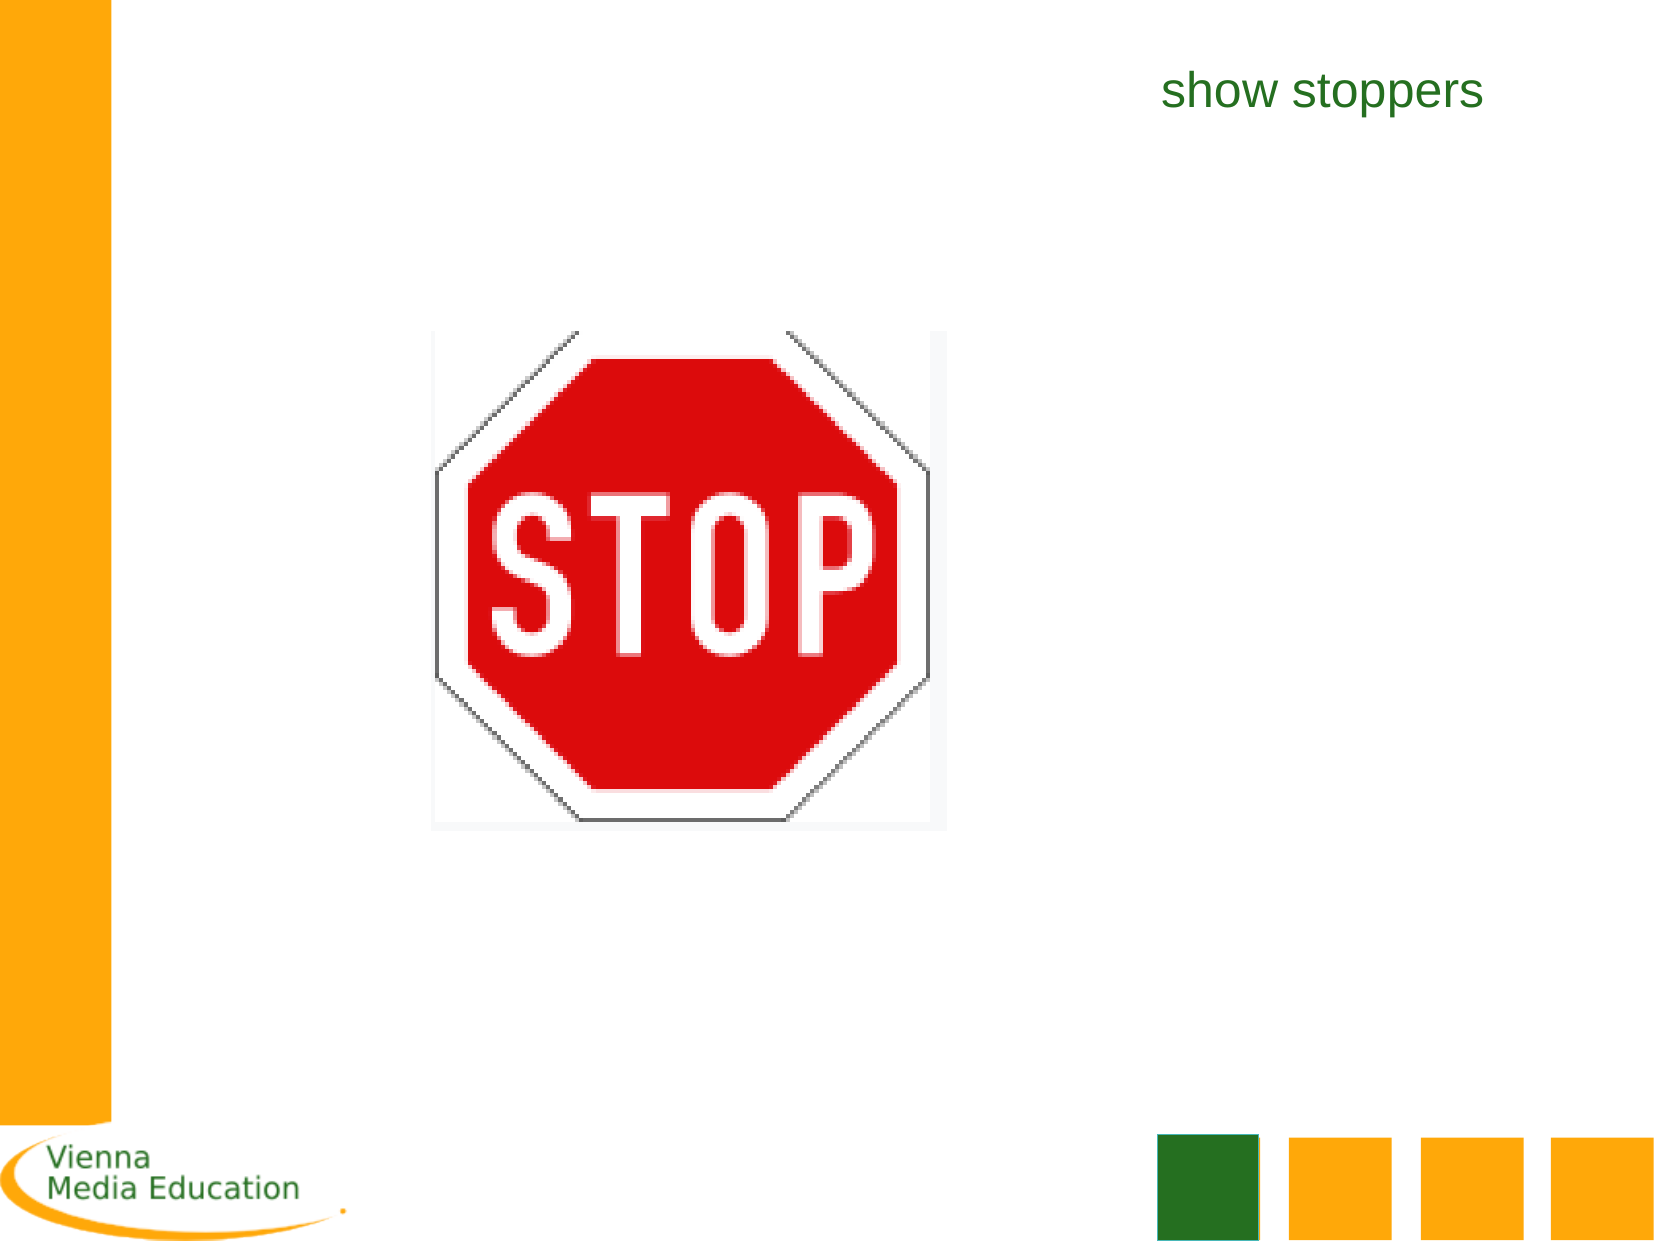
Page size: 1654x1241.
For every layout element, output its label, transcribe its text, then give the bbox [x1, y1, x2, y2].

picture [0, 1114, 398, 1241]
text_box [1157, 1134, 1259, 1241]
picture [431, 331, 947, 831]
text_box show stoppers [1161, 62, 1515, 163]
